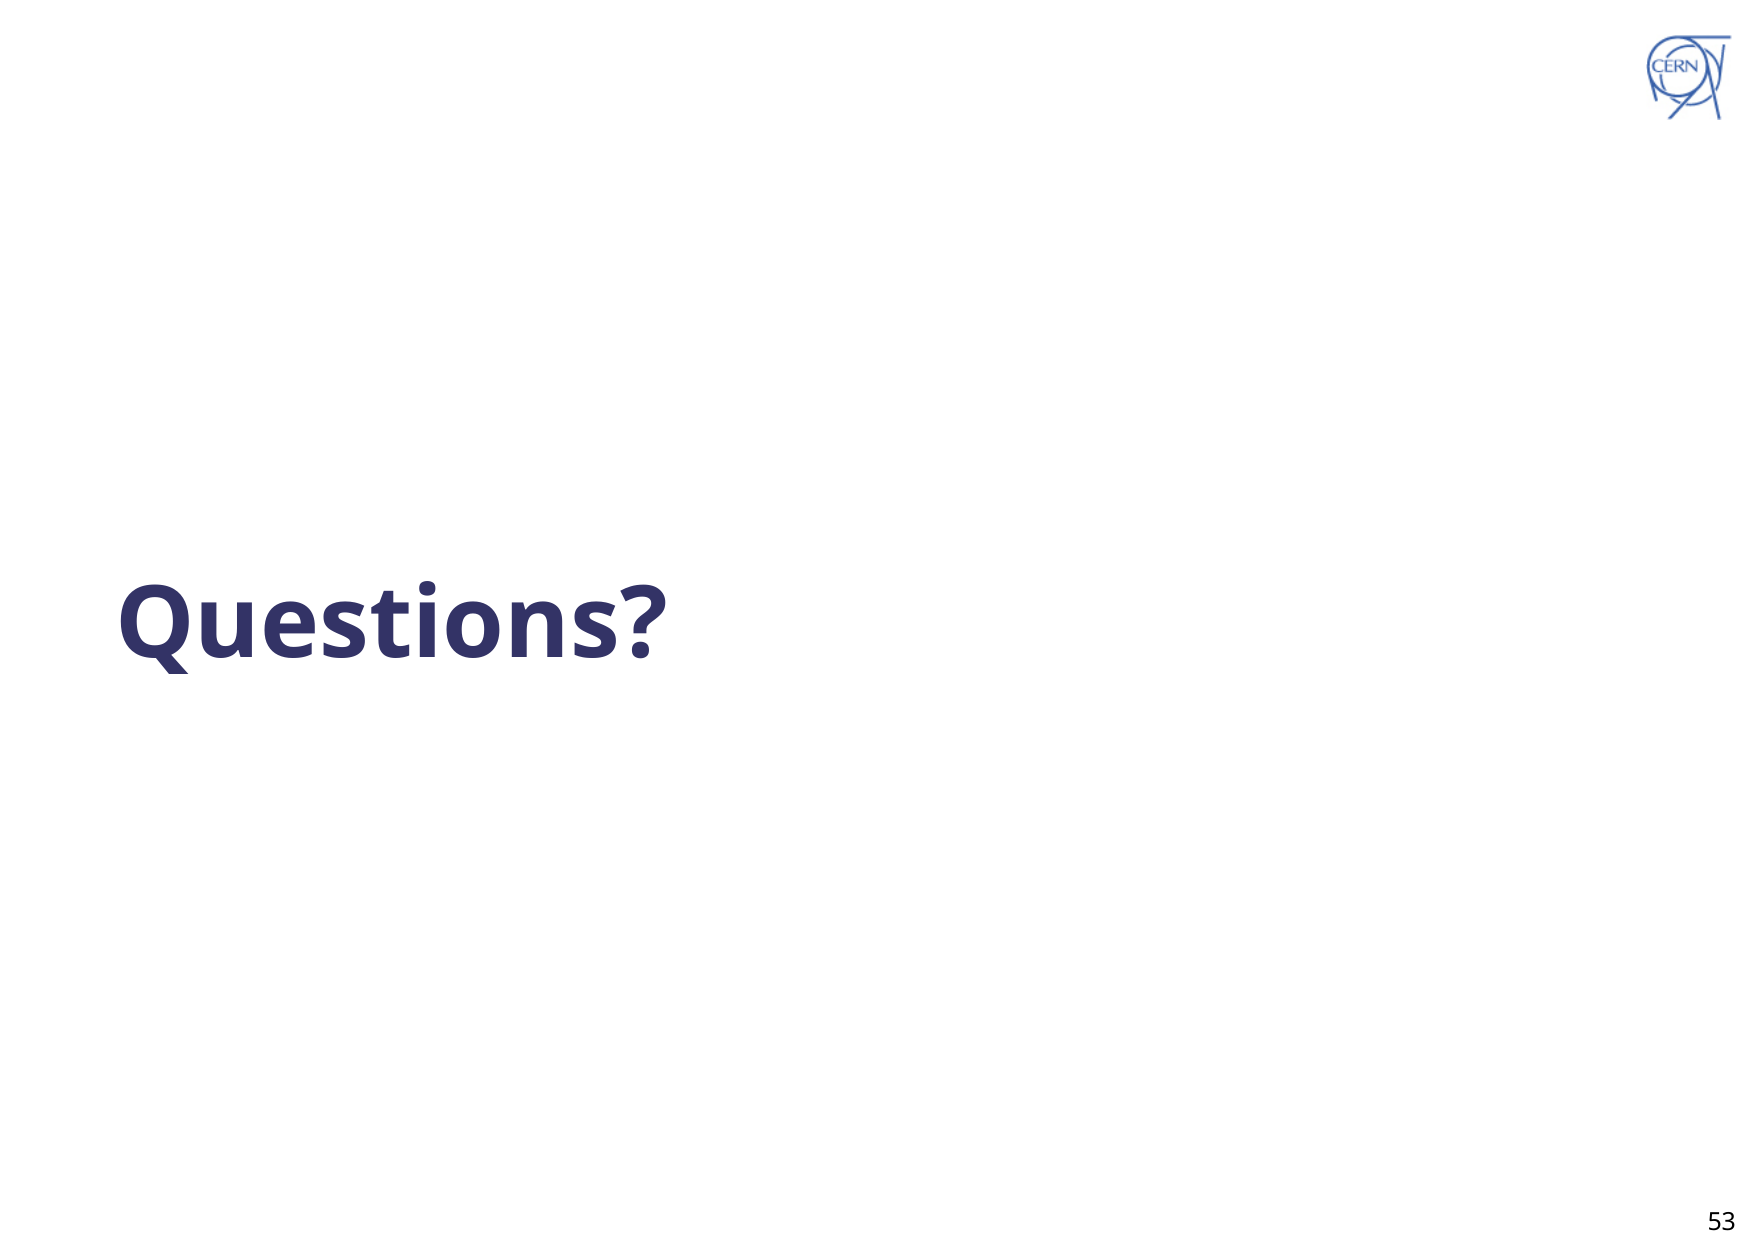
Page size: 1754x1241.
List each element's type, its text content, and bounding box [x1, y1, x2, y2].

title Questions? [115, 528, 1666, 709]
picture [1646, 34, 1732, 120]
